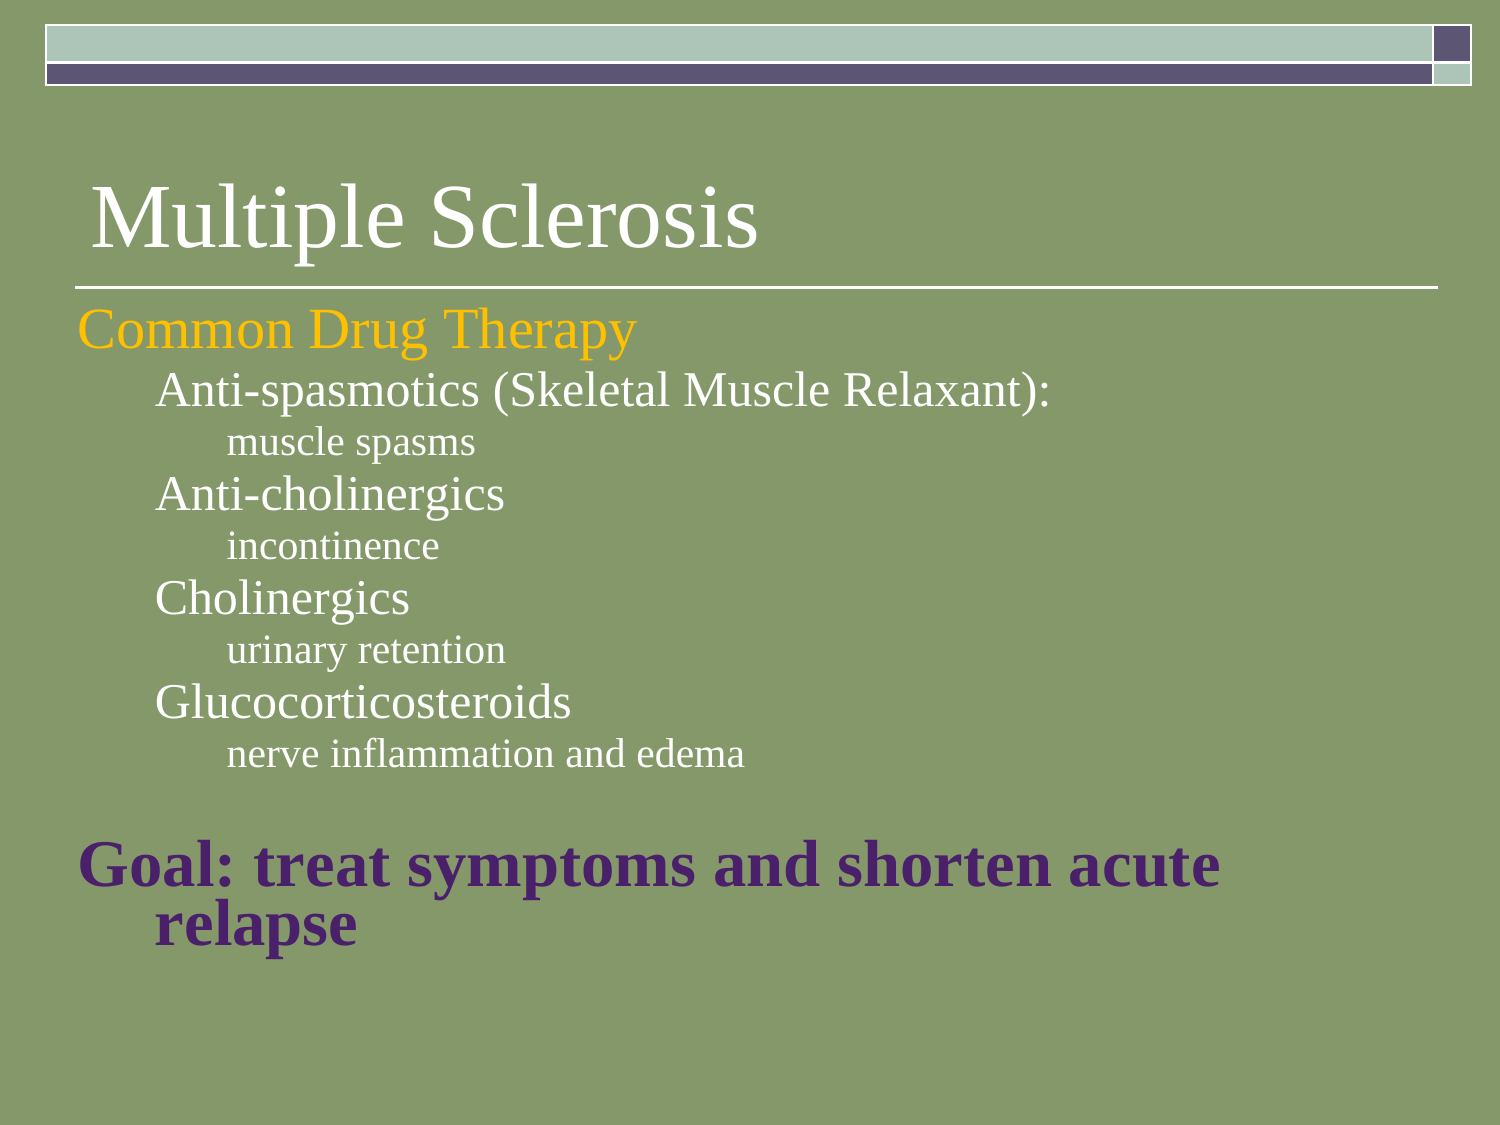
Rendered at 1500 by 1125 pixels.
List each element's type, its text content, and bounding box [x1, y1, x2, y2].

list Common Drug Therapy Anti-spasmotics (Skeletal Muscle Relaxant): muscle spasms Anti-cholinergics incontinence Cholinergics urinary retention Glucocorticosteroids nerve inflammation and edema Goal: treat symptoms and shorten acute relapse [62, 299, 1375, 1053]
title Multiple Sclerosis [75, 87, 1426, 275]
